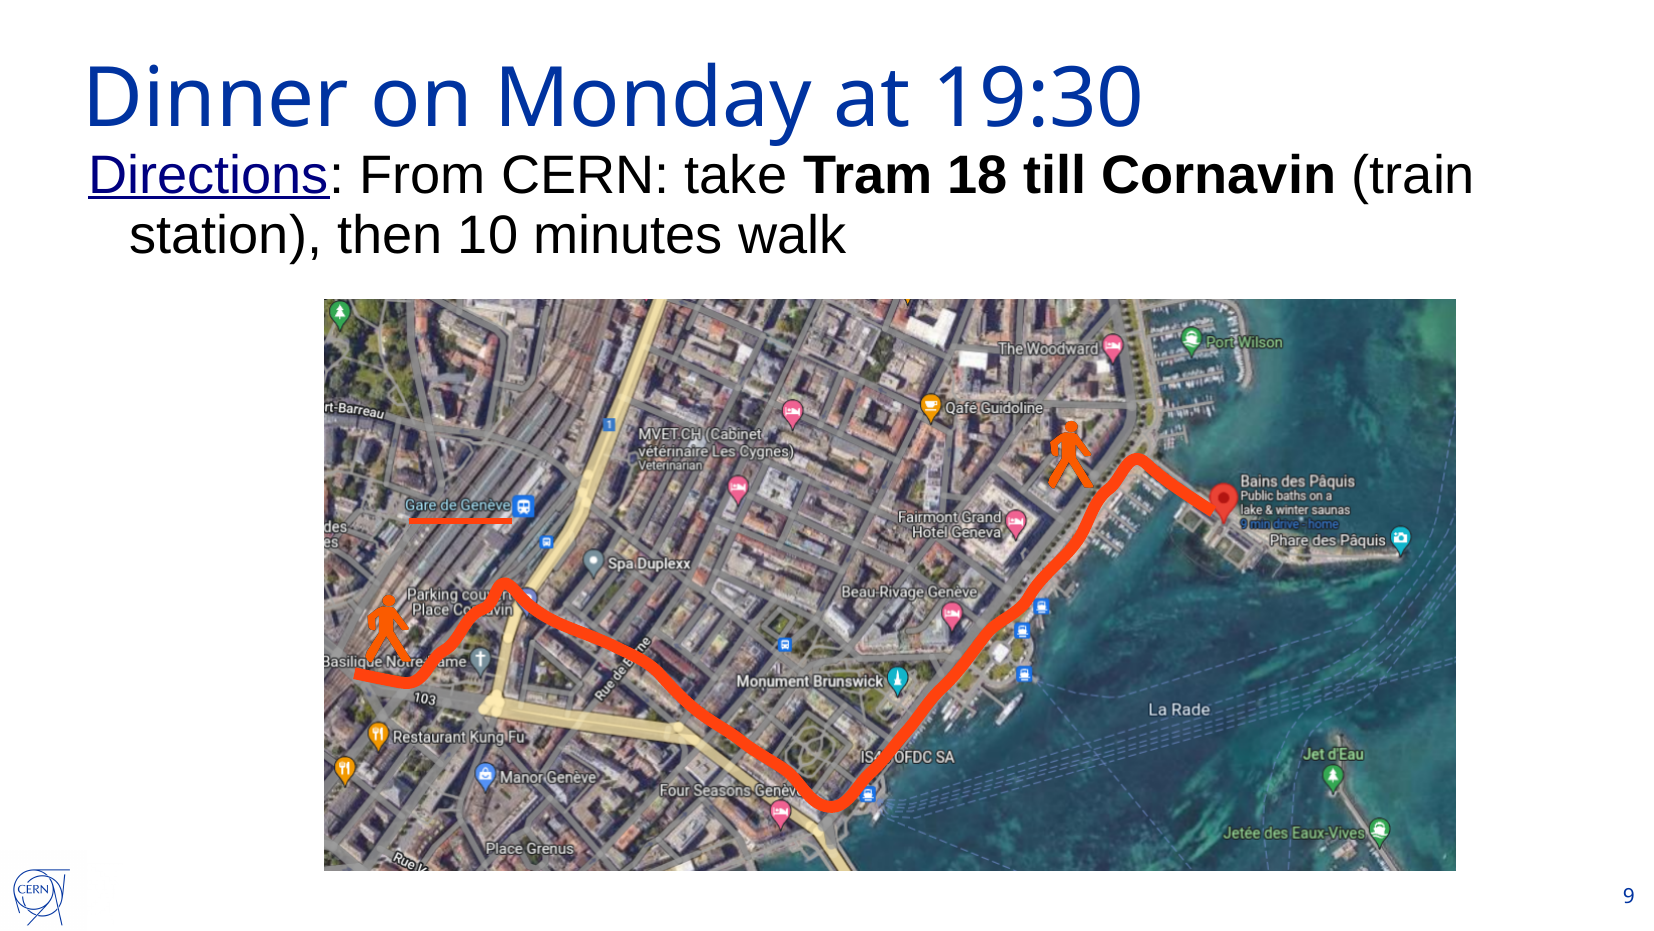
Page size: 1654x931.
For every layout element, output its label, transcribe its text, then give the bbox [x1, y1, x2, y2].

picture [324, 299, 1456, 871]
text_box Directions: From CERN: take Tram 18 till Cornavin (train station), then 10 minutes walk [73, 136, 1598, 931]
picture [0, 850, 73, 931]
title Dinner on Monday at 19:30 [82, 37, 1572, 193]
